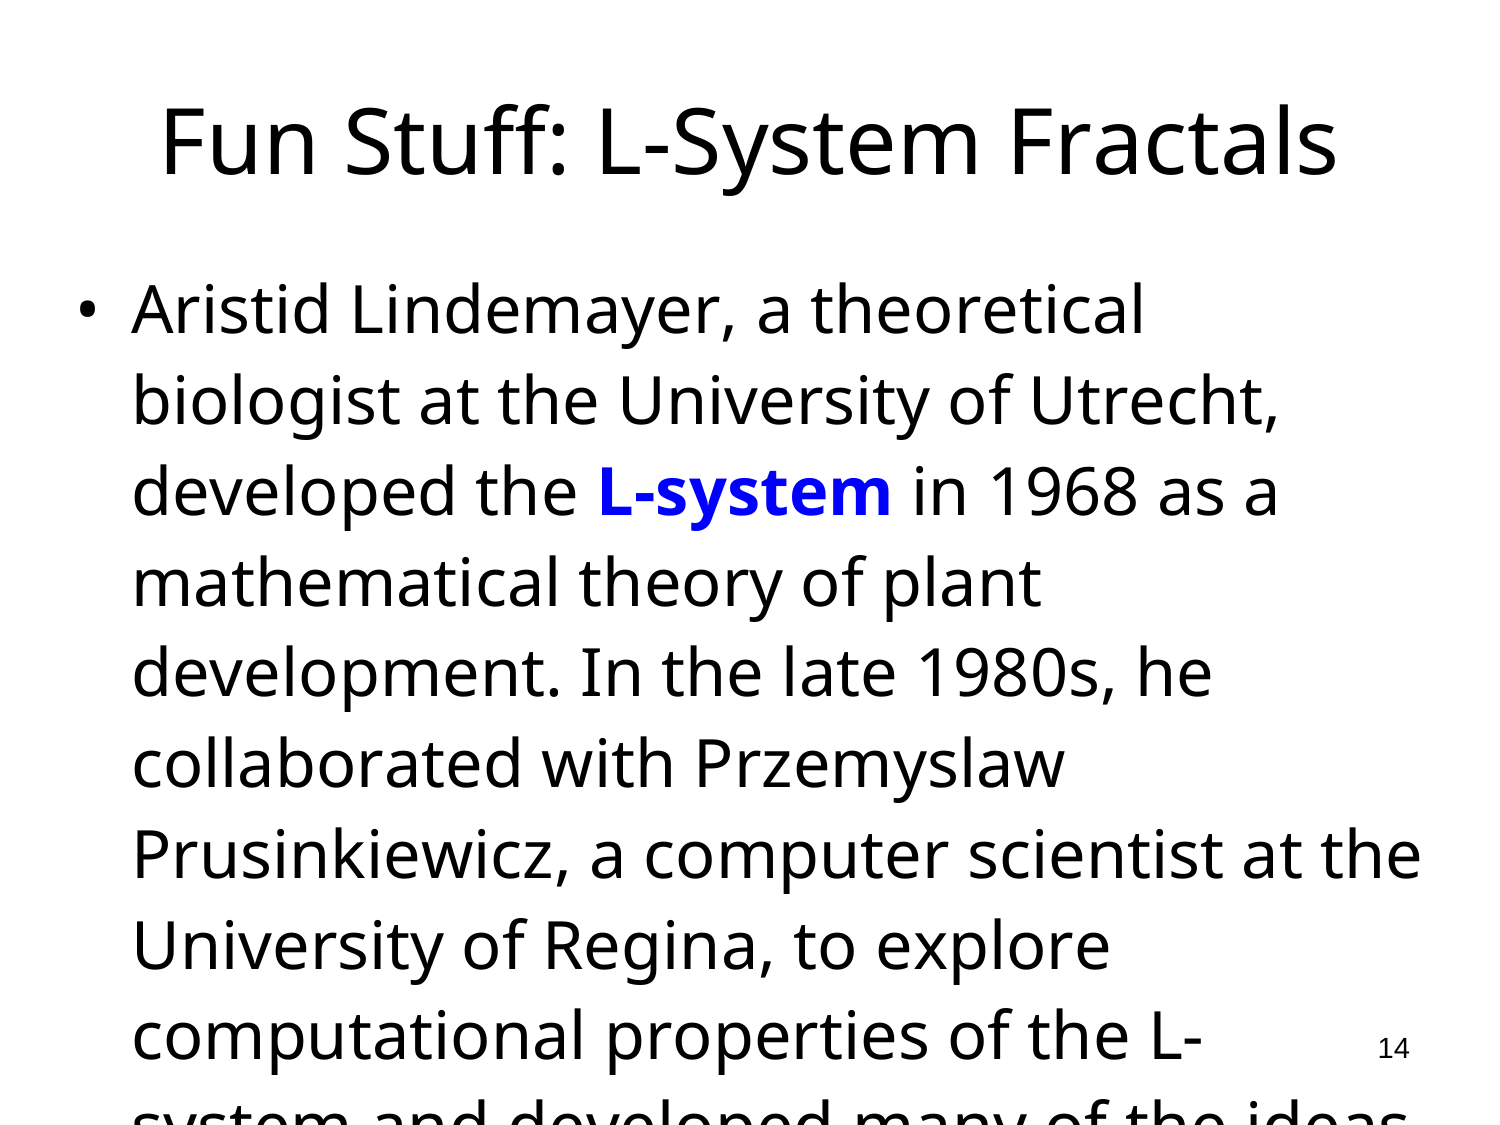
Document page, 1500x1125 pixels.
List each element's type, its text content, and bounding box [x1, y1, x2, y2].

title Fun Stuff: L-System Fractals [75, 28, 1426, 250]
list Aristid Lindemayer, a theoretical biologist at the University of Utrecht, developed the L-system in 1968 as a mathematical theory of plant development. In the late 1980s, he collaborated with Przemyslaw Prusinkiewicz, a computer scientist at the University of Regina, to explore computational properties of the L-system and developed many of the ideas on which this problem set is based. [75, 262, 1426, 1038]
